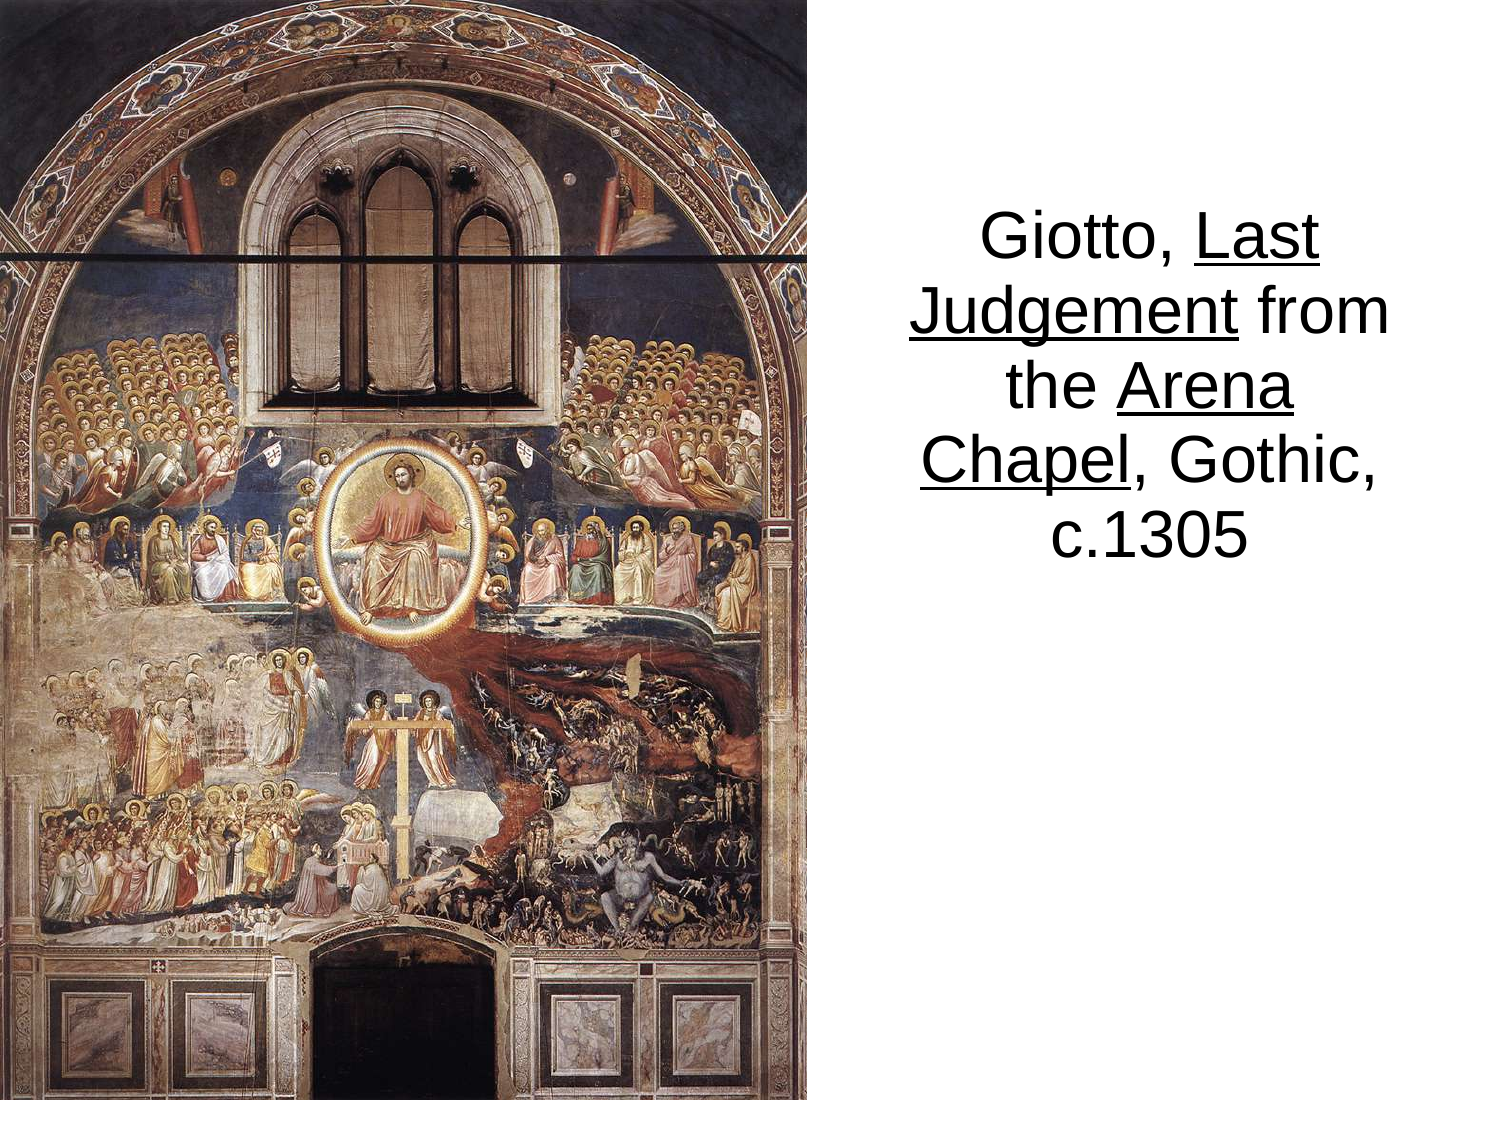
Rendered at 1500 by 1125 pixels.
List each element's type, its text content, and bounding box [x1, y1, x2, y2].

picture [0, 0, 807, 1101]
title Giotto, Last Judgement from the Arena Chapel, Gothic, c.1305 [874, 45, 1425, 726]
